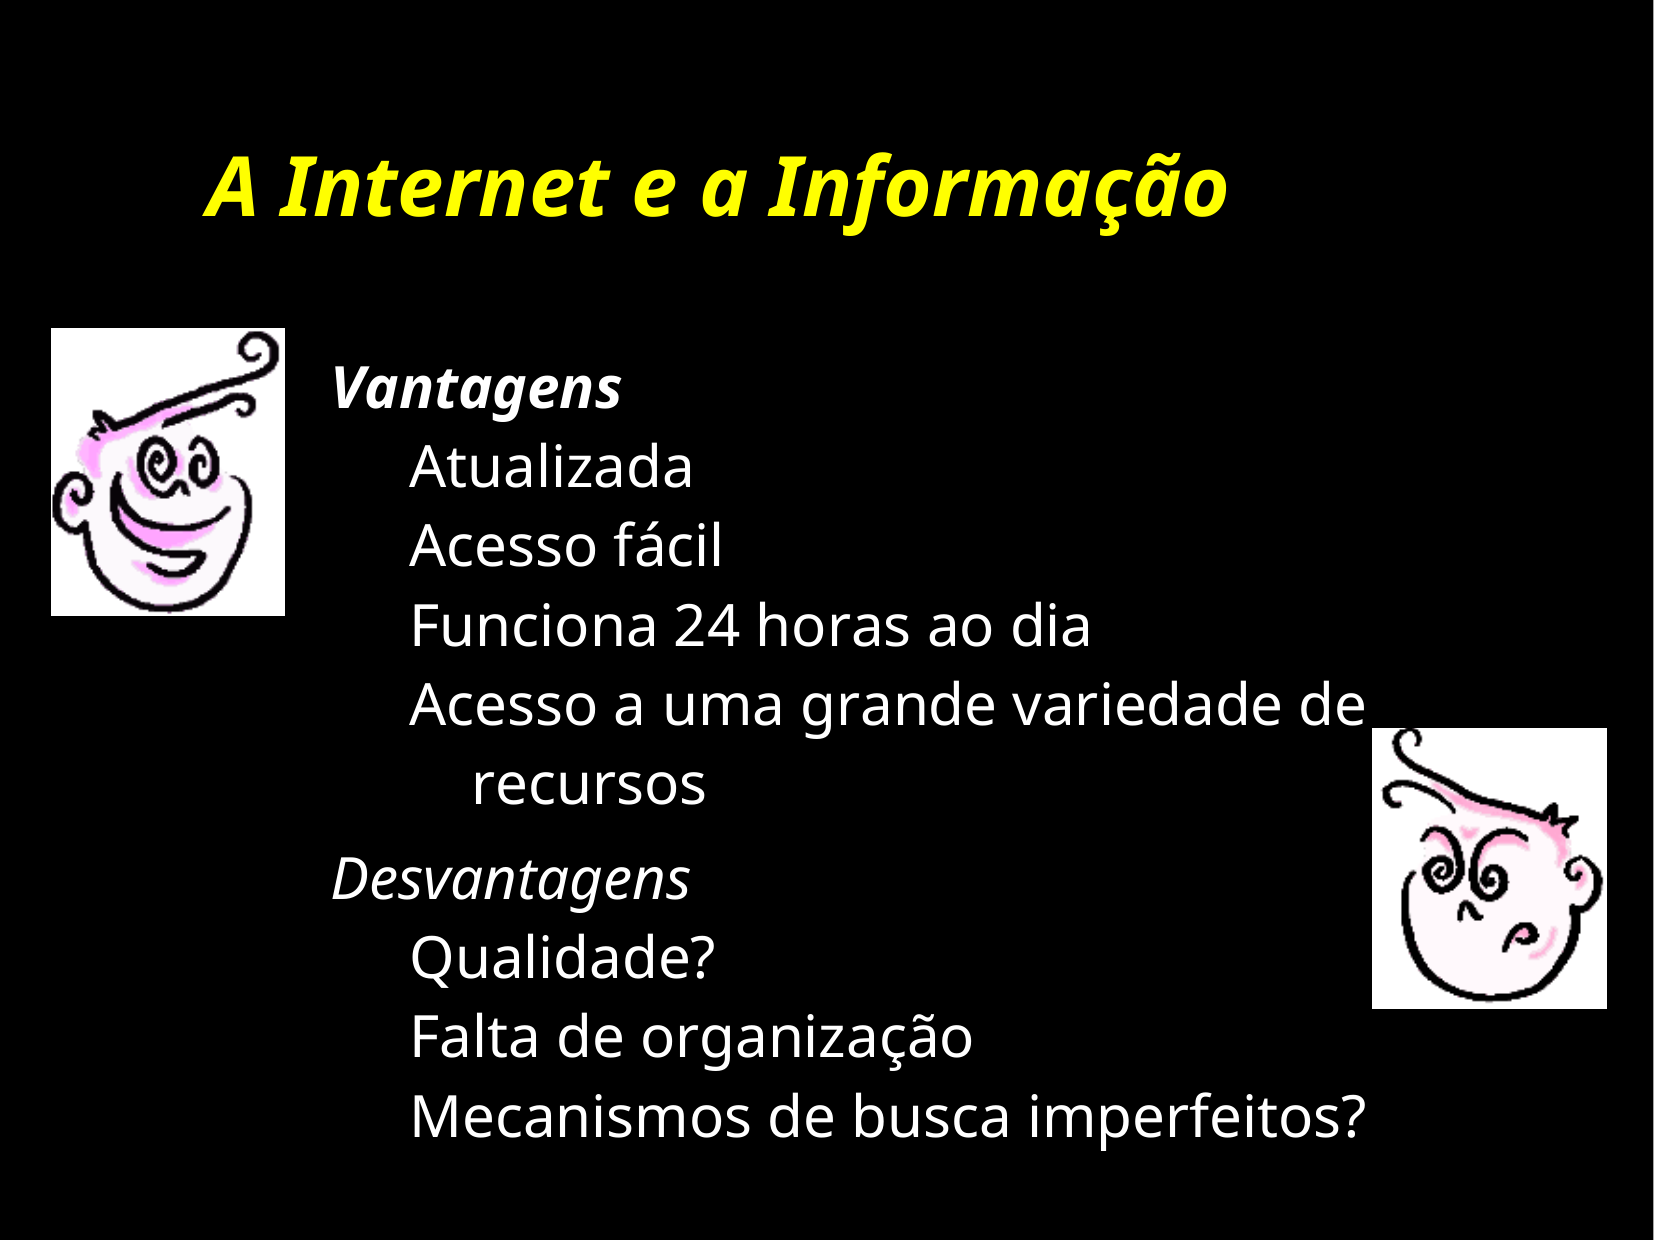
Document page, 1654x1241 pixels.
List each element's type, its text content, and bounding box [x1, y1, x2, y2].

picture [1372, 728, 1607, 1009]
title A Internet e a Informação [192, 120, 1463, 243]
picture [51, 328, 285, 616]
list Vantagens Atualizada Acesso fácil Funciona 24 horas ao dia Acesso a uma grande variedade de recursos Desvantagens Qualidade? Falta de organização Mecanismos de busca imperfeitos? [315, 270, 1389, 1140]
